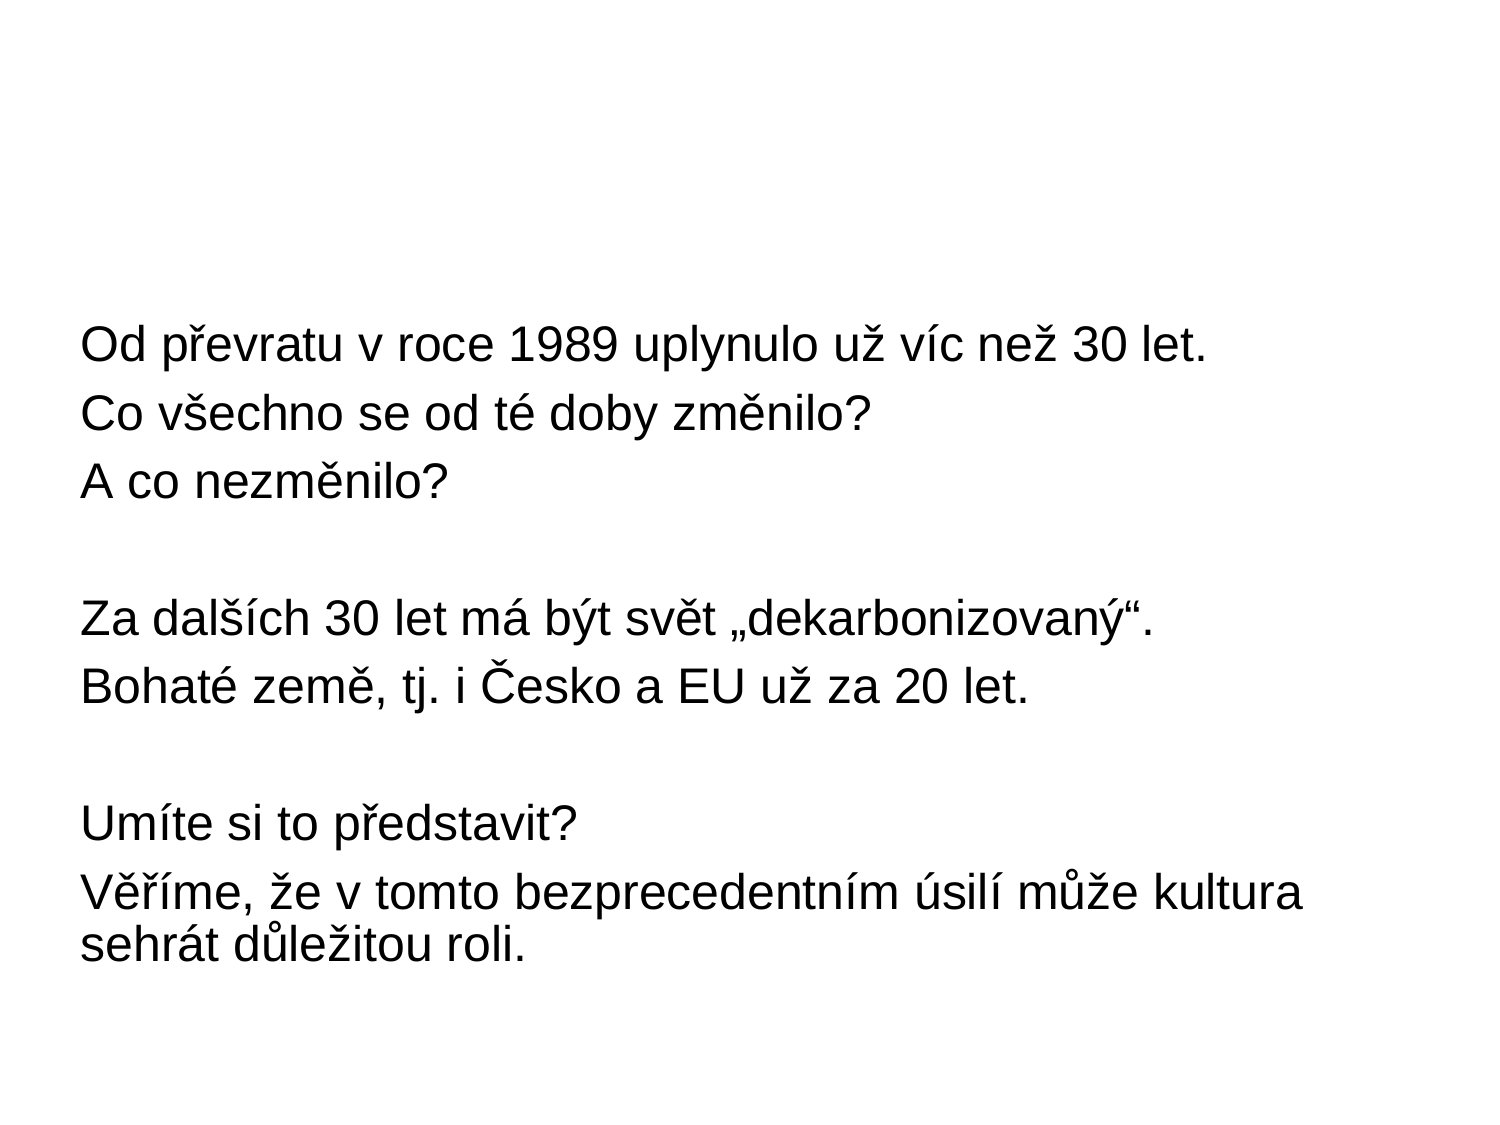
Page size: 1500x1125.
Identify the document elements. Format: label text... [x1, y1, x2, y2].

list Od převratu v roce 1989 uplynulo už víc než 30 let. Co všechno se od té doby změnilo? A co nezměnilo? Za dalších 30 let má být svět „dekarbonizovaný“. Bohaté země, tj. i Česko a EU už za 20 let. Umíte si to představit? Věříme, že v tomto bezprecedentním úsilí může kultura sehrát důležitou roli. [80, 320, 1431, 990]
